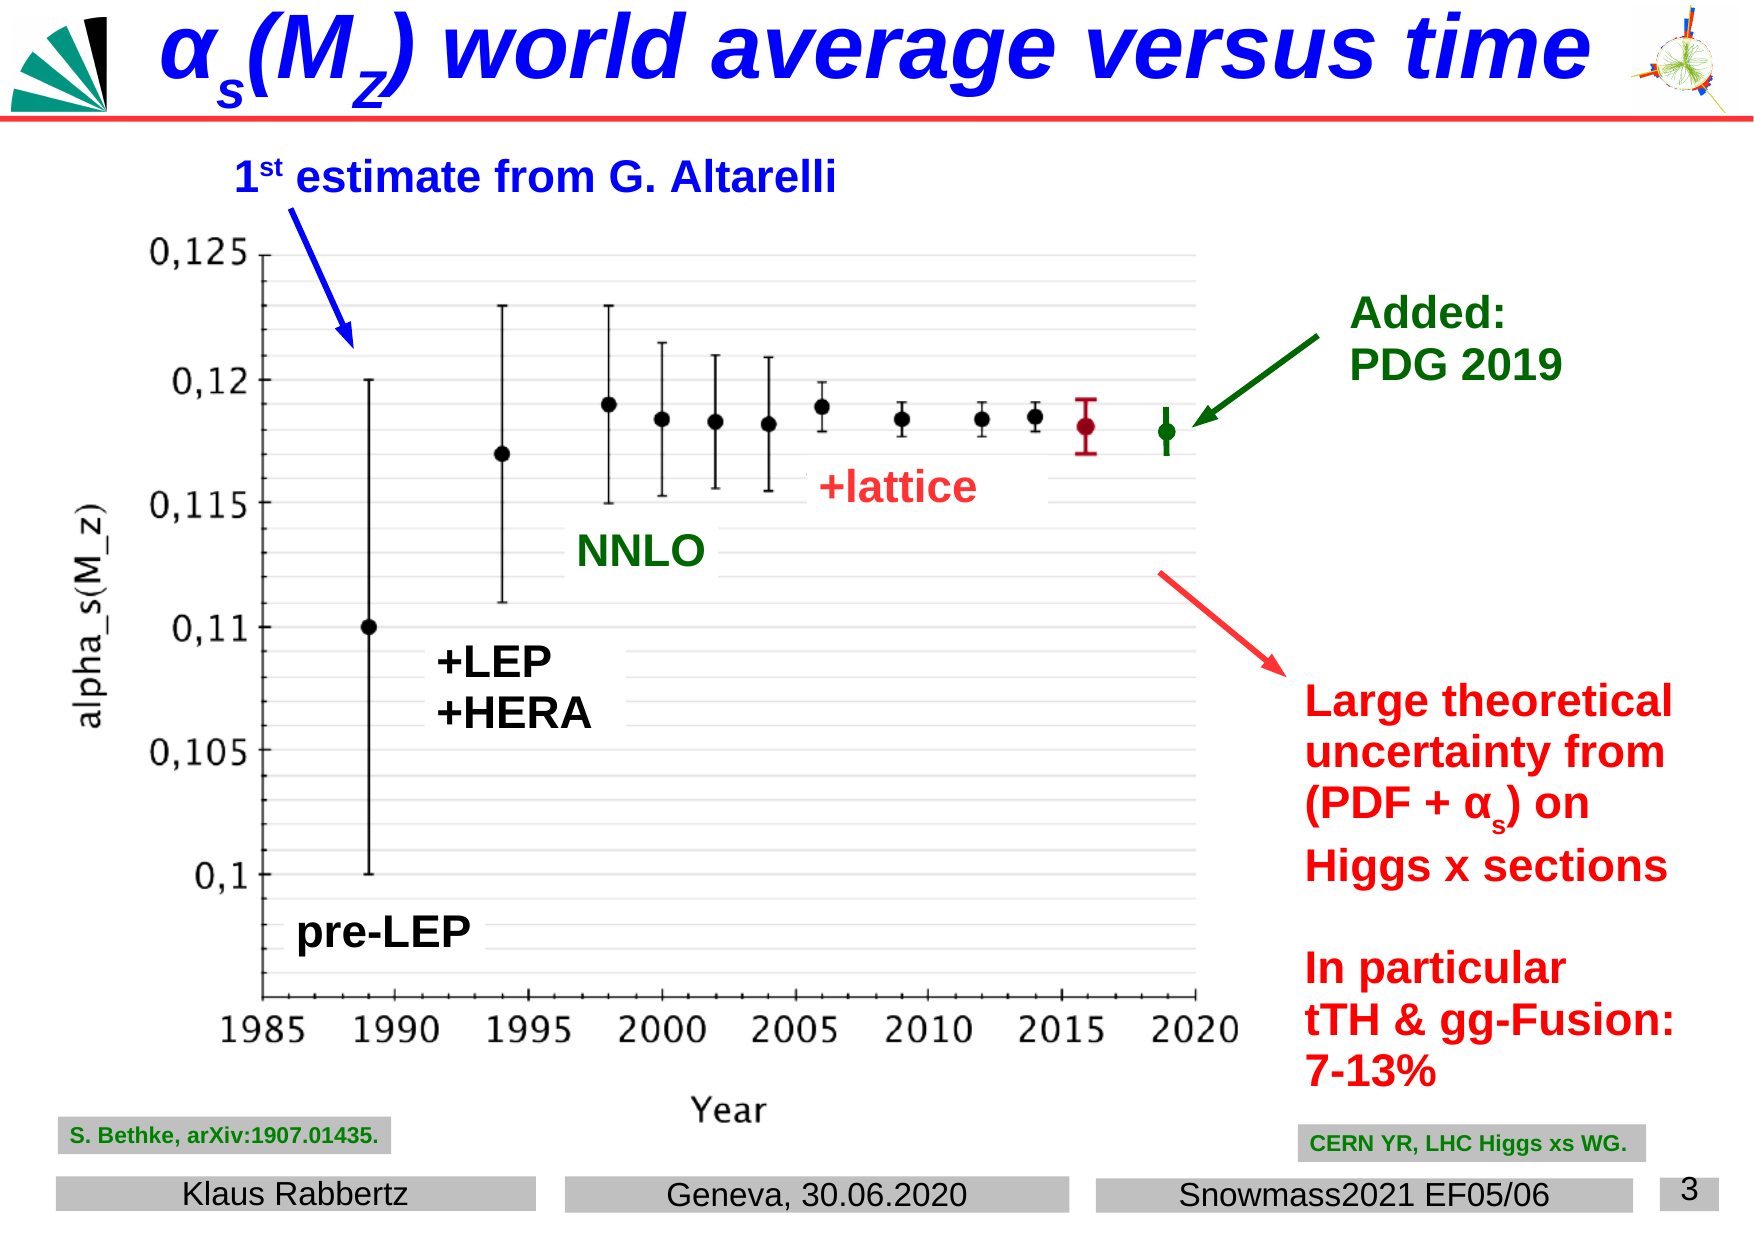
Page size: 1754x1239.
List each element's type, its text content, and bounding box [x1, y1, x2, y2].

text_box CERN YR, LHC Higgs xs WG. [1297, 1124, 1647, 1162]
text_box +lattice [806, 454, 1049, 518]
picture [1631, 5, 1739, 113]
text_box Added: PDG 2019 [1337, 281, 1583, 396]
text_box [1157, 423, 1163, 440]
text_box NNLO [564, 519, 719, 583]
text_box pre-LEP [284, 900, 486, 964]
text_box Large theoretical uncertainty from (PDF + αs) on Higgs x sections In particular tTH & gg-Fusion: 7-13% [1292, 669, 1711, 1103]
picture [11, 17, 107, 113]
text_box S. Bethke, arXiv:1907.01435. [57, 1116, 392, 1155]
text_box +LEP +HERA [424, 630, 626, 745]
picture [52, 224, 1250, 1143]
text_box [1170, 423, 1176, 440]
title αs(MZ) world average versus time [124, 0, 1630, 121]
text_box 1st estimate from G. Altarelli [222, 144, 850, 221]
